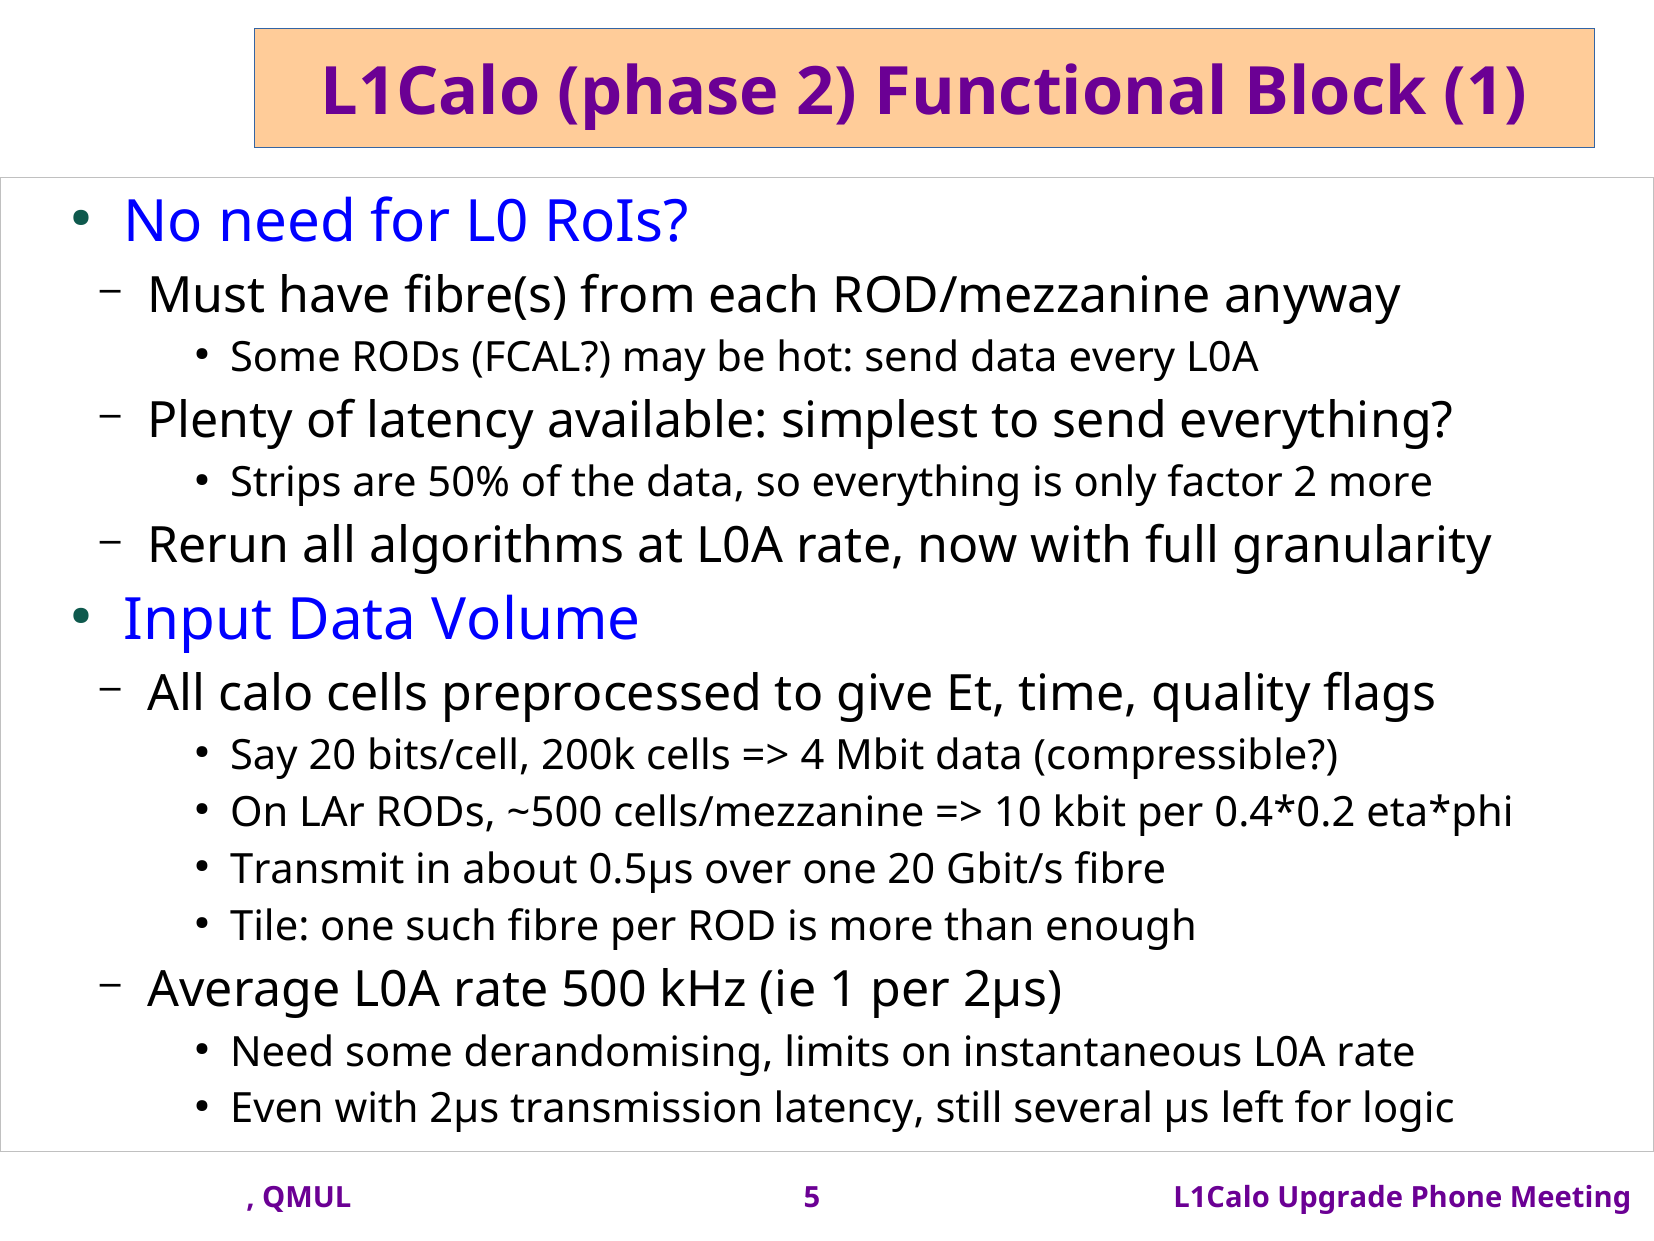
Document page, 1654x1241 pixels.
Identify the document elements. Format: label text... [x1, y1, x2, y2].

list No need for L0 RoIs? Must have fibre(s) from each ROD/mezzanine anyway Some RODs (FCAL?) may be hot: send data every L0A Plenty of latency available: simplest to send everything? Strips are 50% of the data, so everything is only factor 2 more Rerun all algorithms at L0A rate, now with full granularity Input Data Volume All calo cells preprocessed to give Et, time, quality flags Say 20 bits/cell, 200k cells => 4 Mbit data (compressible?) On LAr RODs, ~500 cells/mezzanine => 10 kbit per 0.4*0.2 eta*phi Transmit in about 0.5µs over one 20 Gbit/s fibre Tile: one such fibre per ROD is more than enough Average L0A rate 500 kHz (ie 1 per 2µs) Need some derandomising, limits on instantaneous L0A rate Even with 2µs transmission latency, still several µs left for logic [52, 179, 1635, 1156]
title L1Calo (phase 2) Functional Block (1) [254, 28, 1595, 148]
